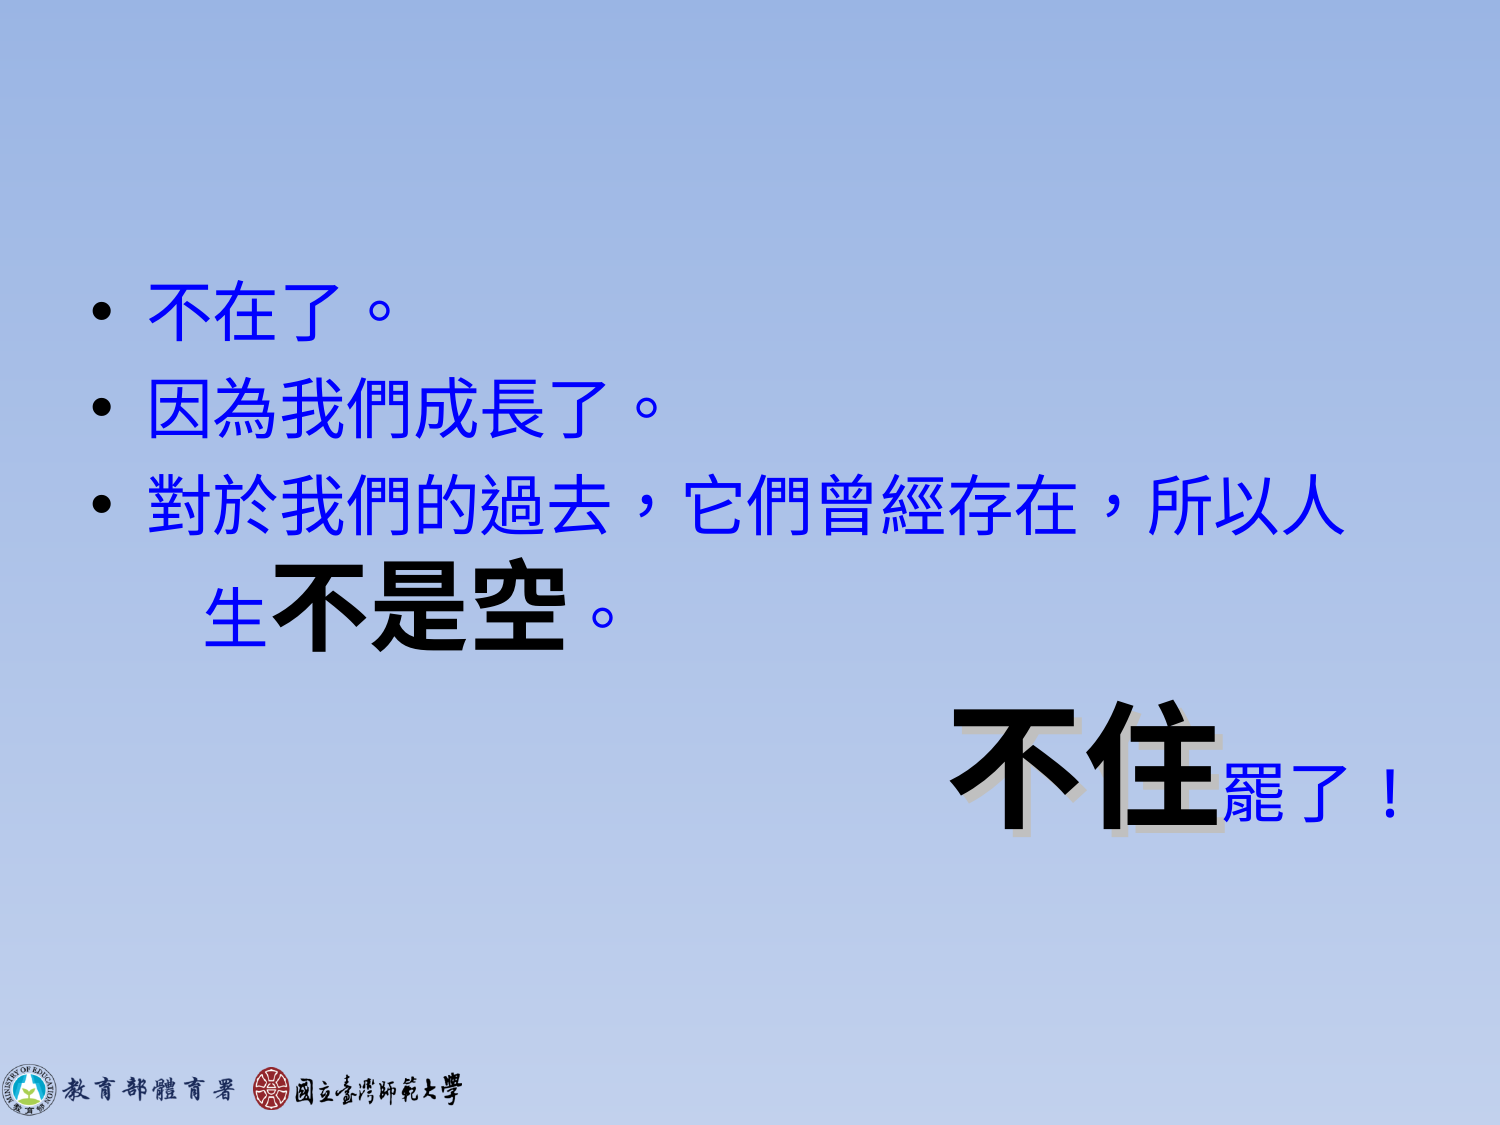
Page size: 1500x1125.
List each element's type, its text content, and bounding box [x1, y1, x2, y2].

list 不在了。 因為我們成長了。 對於我們的過去，它們曾經存在，所以人生不是空。 不住罷了! [75, 262, 1426, 1005]
